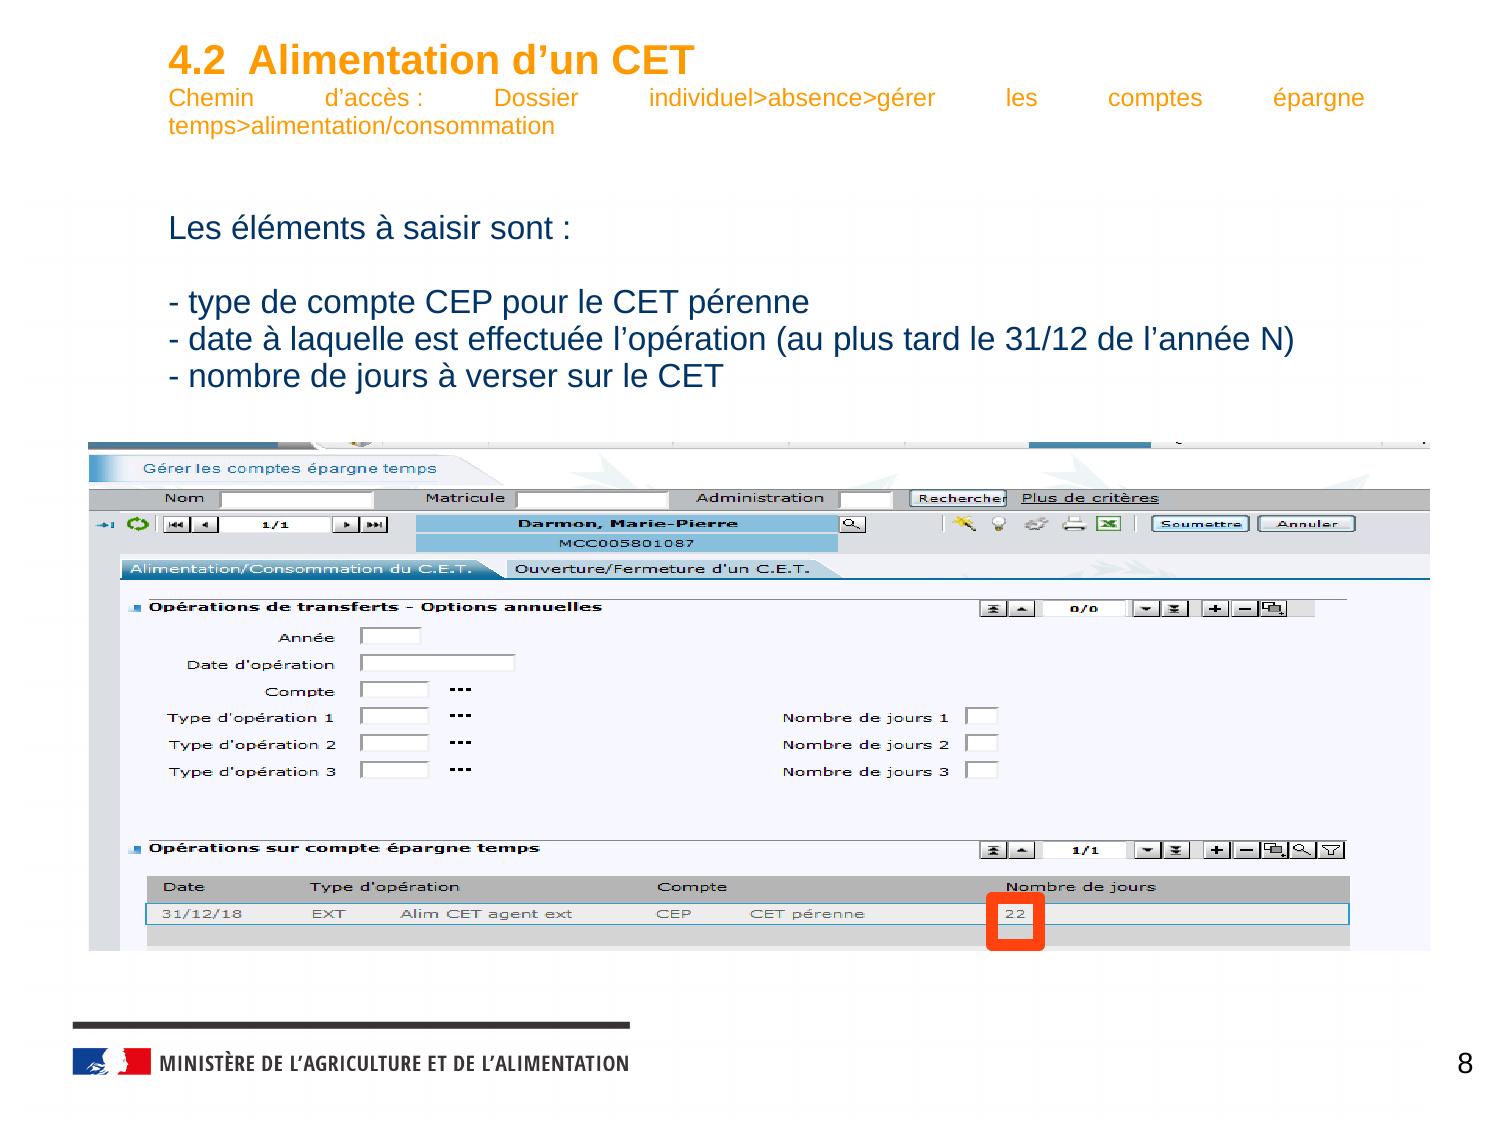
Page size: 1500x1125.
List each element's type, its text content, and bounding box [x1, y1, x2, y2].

picture [23, 185, 1430, 1123]
text_box 4.2 Alimentation d’un CET Chemin d’accès : Dossier individuel>absence>gérer les comptes épargne temps>alimentation/consommation Les éléments à saisir sont : - type de compte CEP pour le CET pérenne - date à laquelle est effectuée l’opération (au plus tard le 31/12 de l’année N) - nombre de jours à verser sur le CET [153, 29, 1382, 442]
